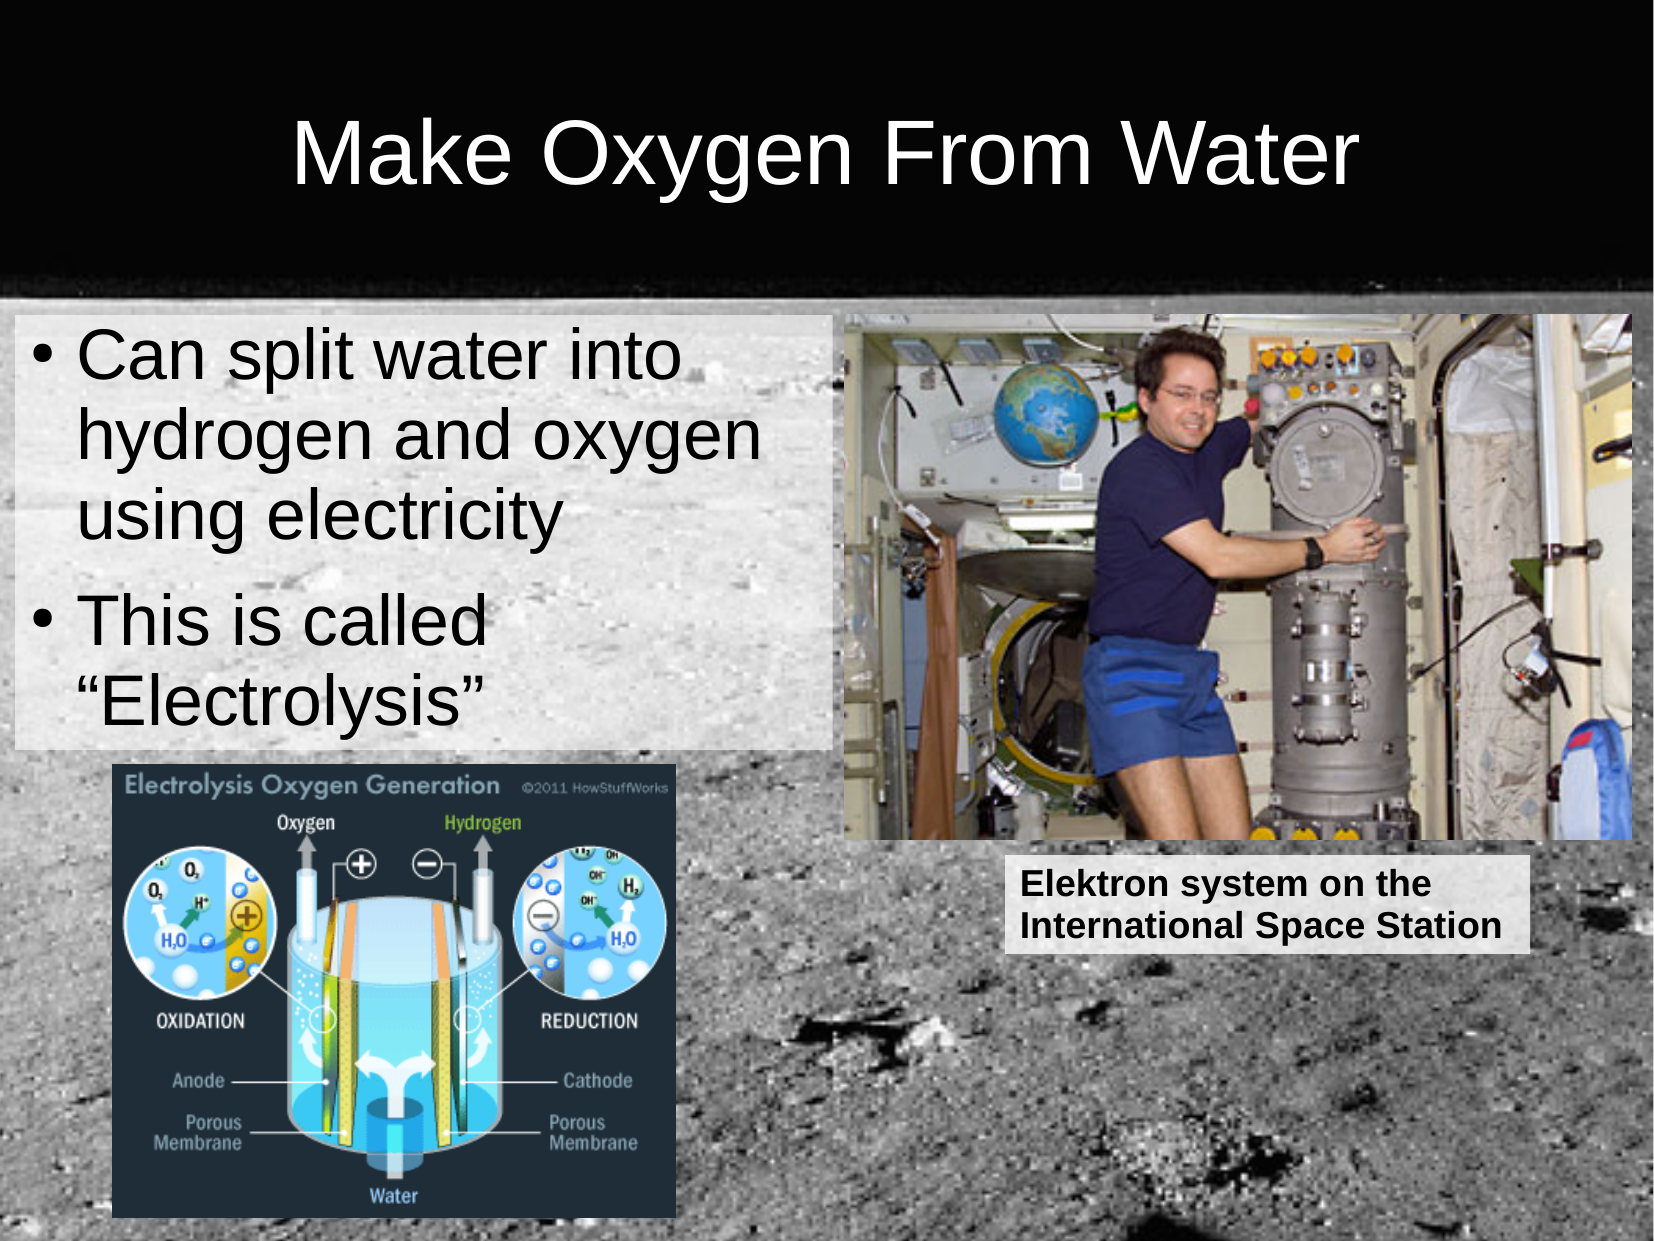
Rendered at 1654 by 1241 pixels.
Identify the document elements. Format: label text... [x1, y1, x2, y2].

text_box Elektron system on the International Space Station [1005, 855, 1531, 954]
title Make Oxygen From Water [82, 49, 1571, 257]
picture [0, 0, 1654, 1241]
list Can split water into hydrogen and oxygen using electricity This is called “Electrolysis” [15, 315, 833, 751]
